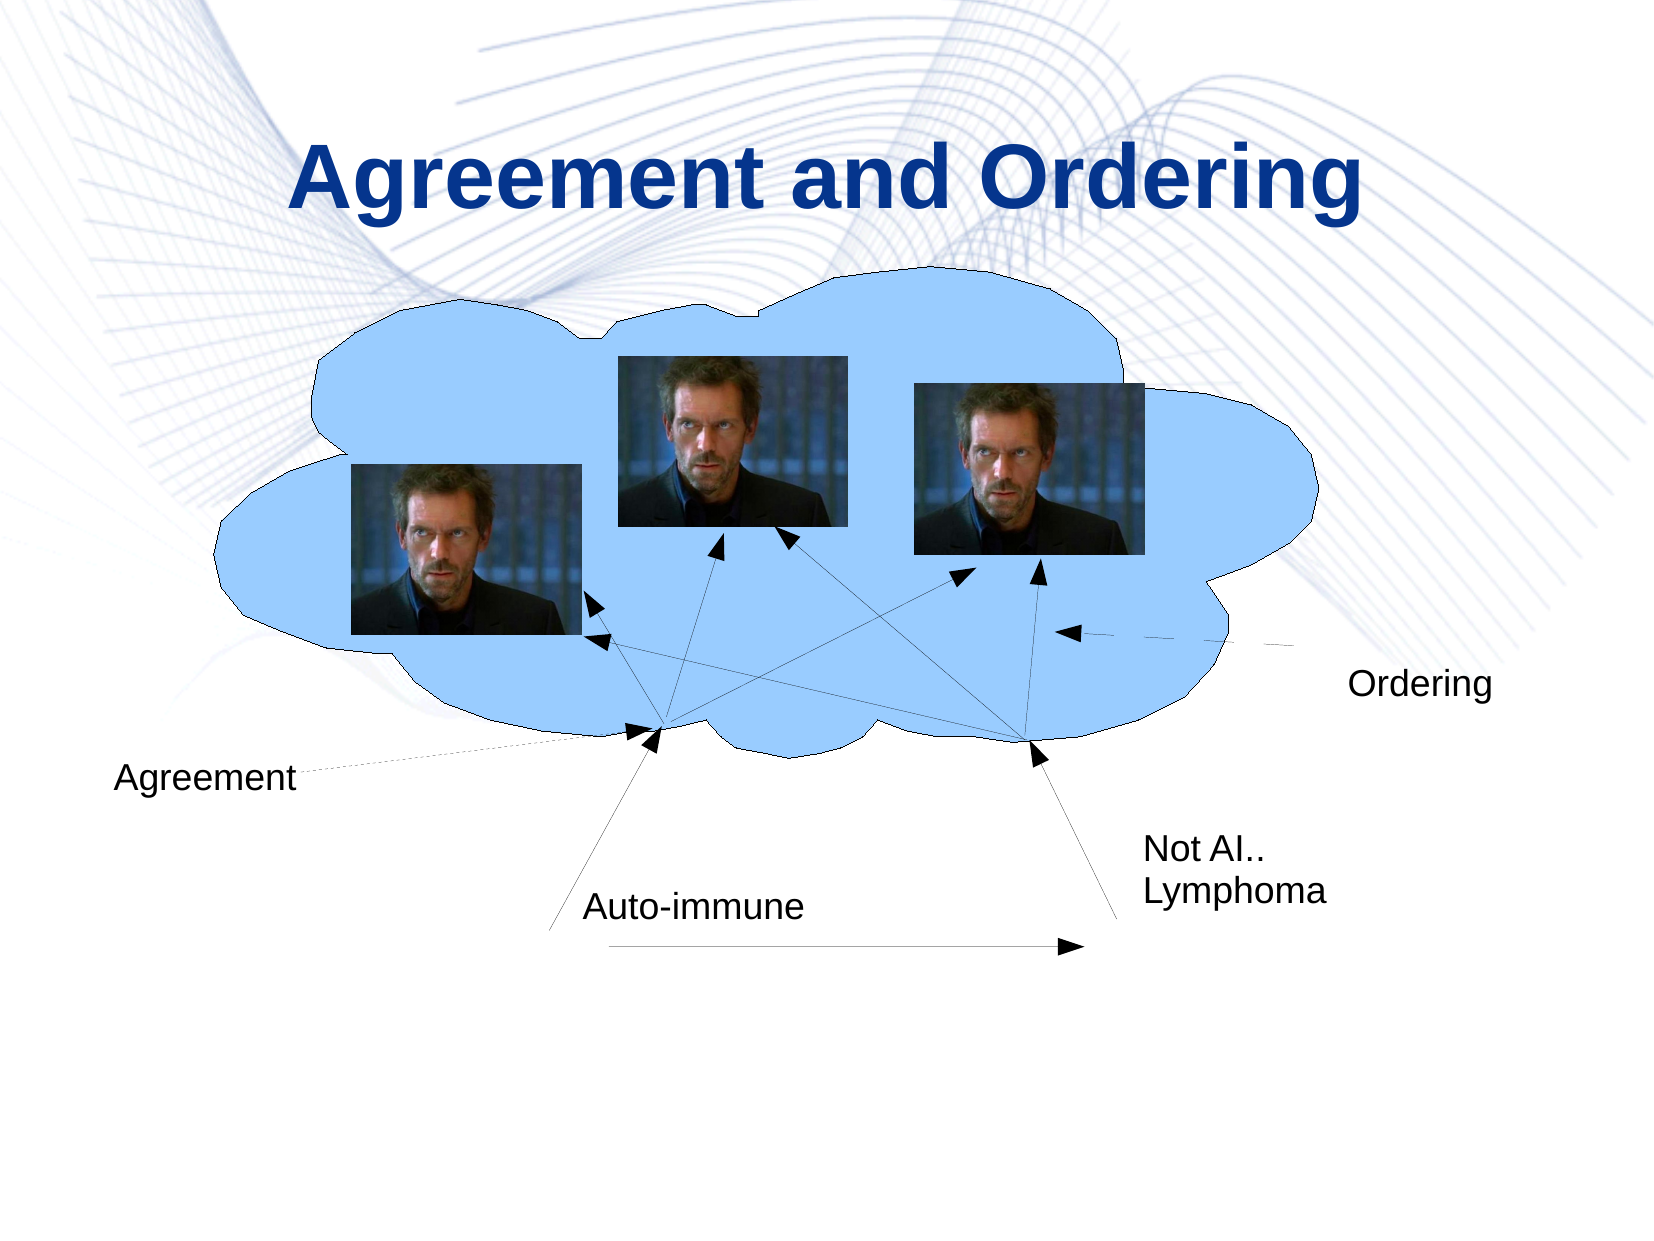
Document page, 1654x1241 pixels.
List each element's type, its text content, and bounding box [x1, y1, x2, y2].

text_box Auto-immune [567, 877, 820, 935]
title Agreement and Ordering [118, 66, 1536, 288]
text_box Agreement [98, 749, 312, 806]
picture [0, 0, 1654, 1241]
text_box [213, 266, 1319, 759]
text_box Not AI.. Lymphoma [1128, 820, 1341, 920]
text_box Ordering [1332, 654, 1508, 712]
